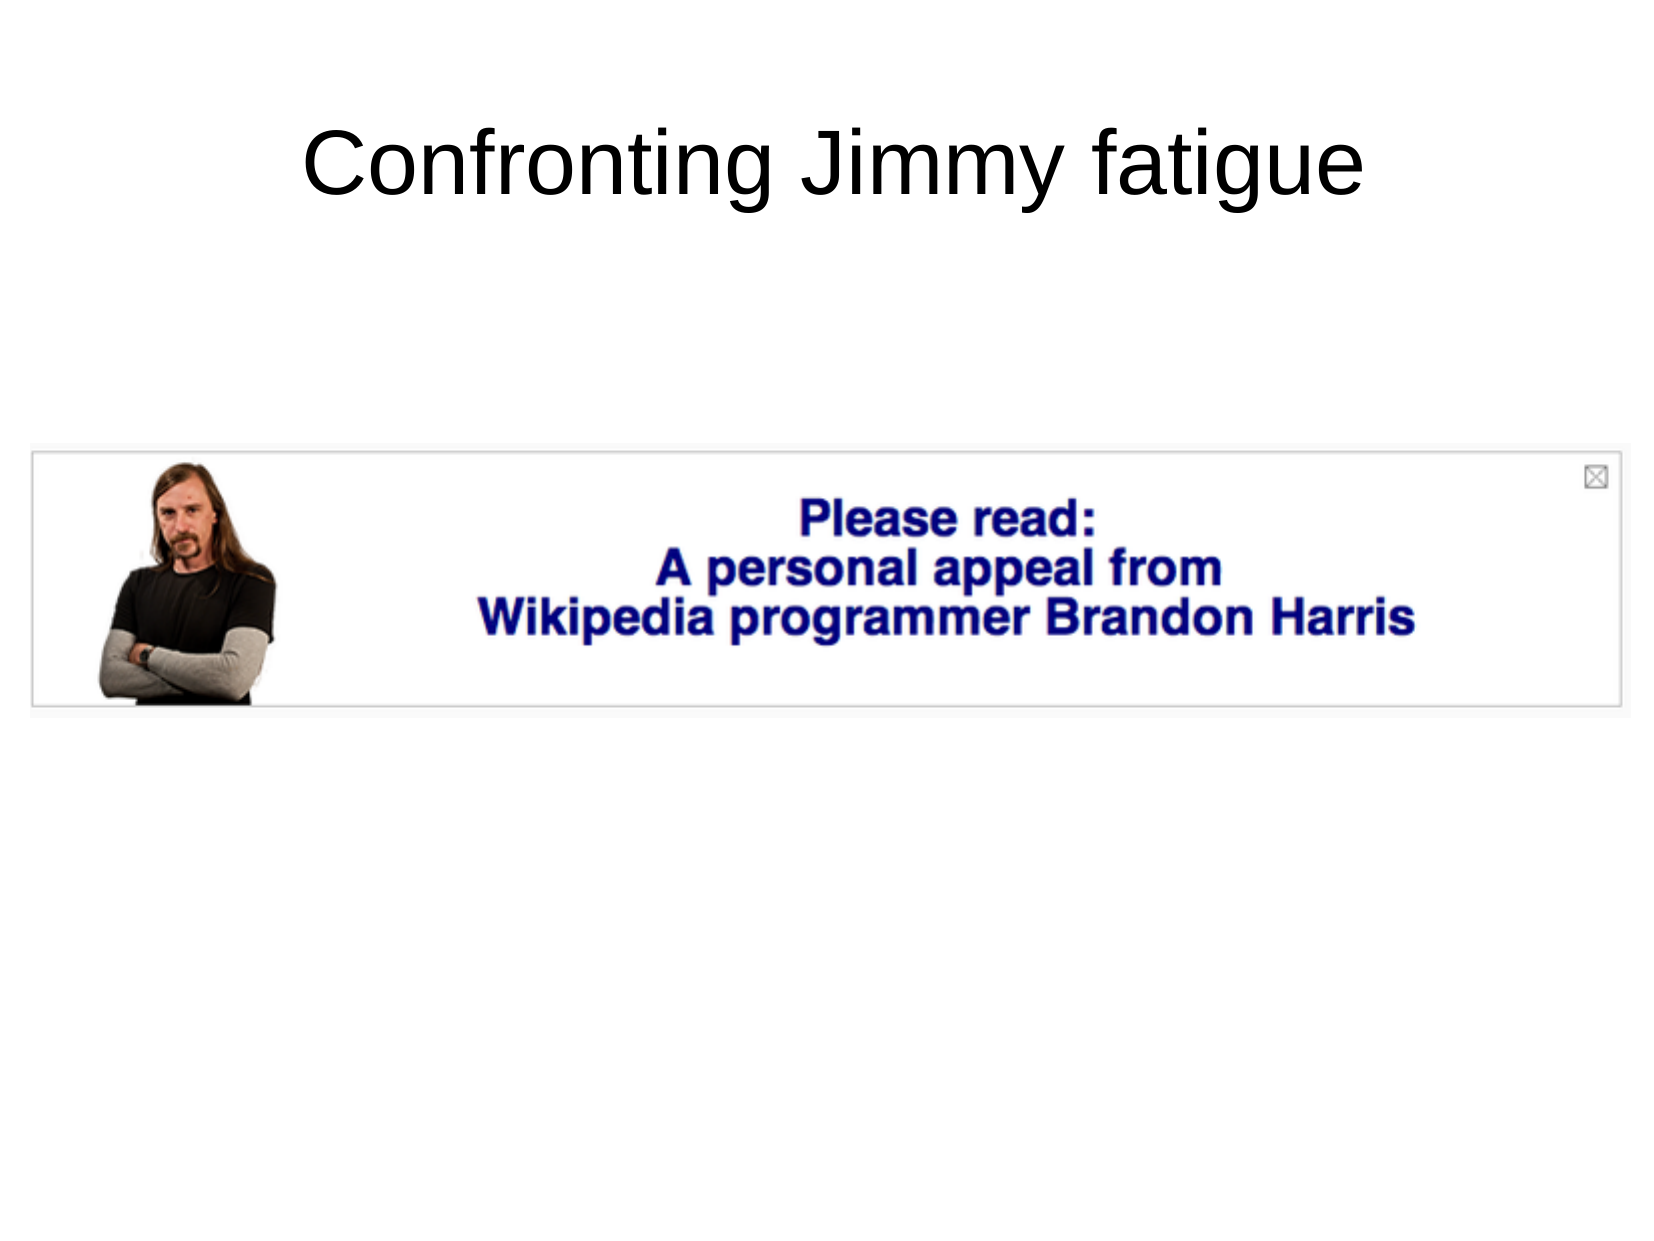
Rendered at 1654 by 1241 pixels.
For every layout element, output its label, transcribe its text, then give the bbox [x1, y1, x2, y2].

text_box Confronting Jimmy fatigue [286, 104, 1382, 222]
picture [30, 443, 1631, 718]
